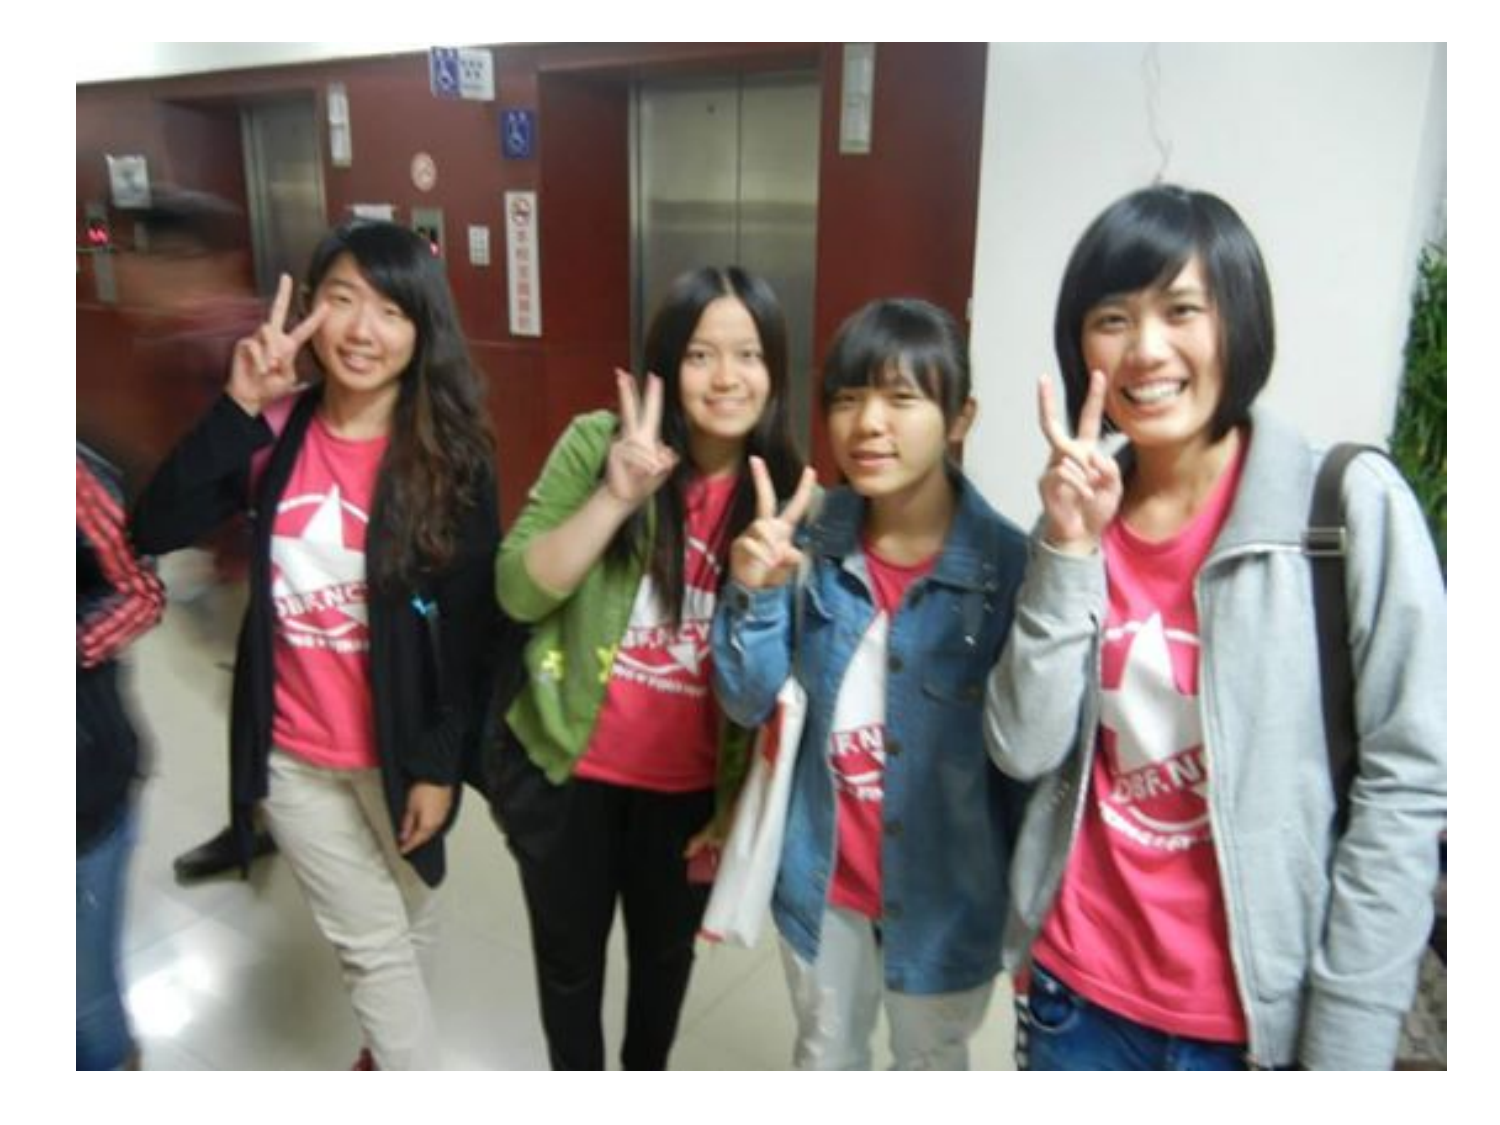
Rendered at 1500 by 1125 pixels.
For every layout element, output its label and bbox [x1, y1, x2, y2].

picture [76, 42, 1447, 1071]
